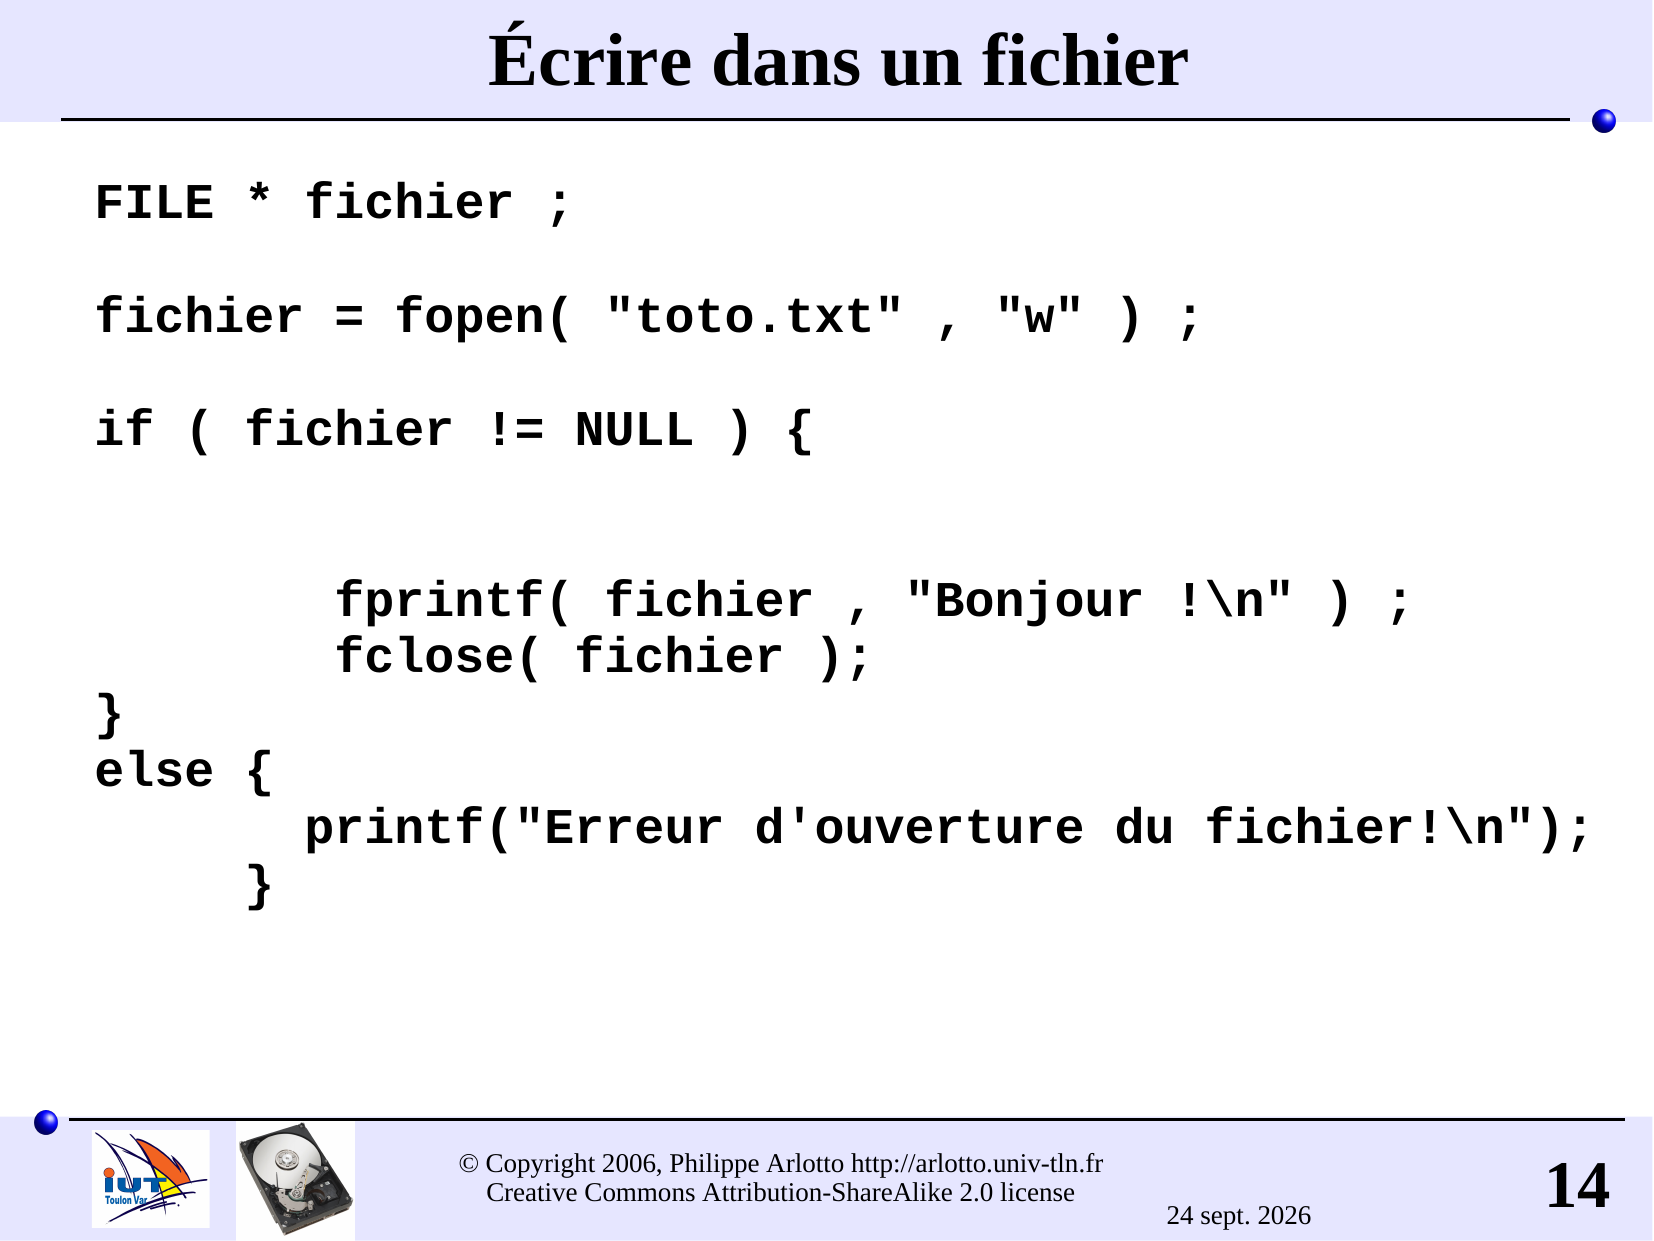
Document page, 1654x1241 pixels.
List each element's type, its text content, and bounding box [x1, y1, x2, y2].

picture [236, 1121, 355, 1241]
title Écrire dans un fichier [95, 14, 1585, 107]
text_box FILE * fichier ; fichier = fopen( "toto.txt" , "w" ) ; if ( fichier != NULL ) { fprintf( fichier , "Bonjour !\n" ) ; fclose( fichier ); } else { printf("Erreur d'ouverture du fichier!\n"); } [94, 177, 1595, 972]
